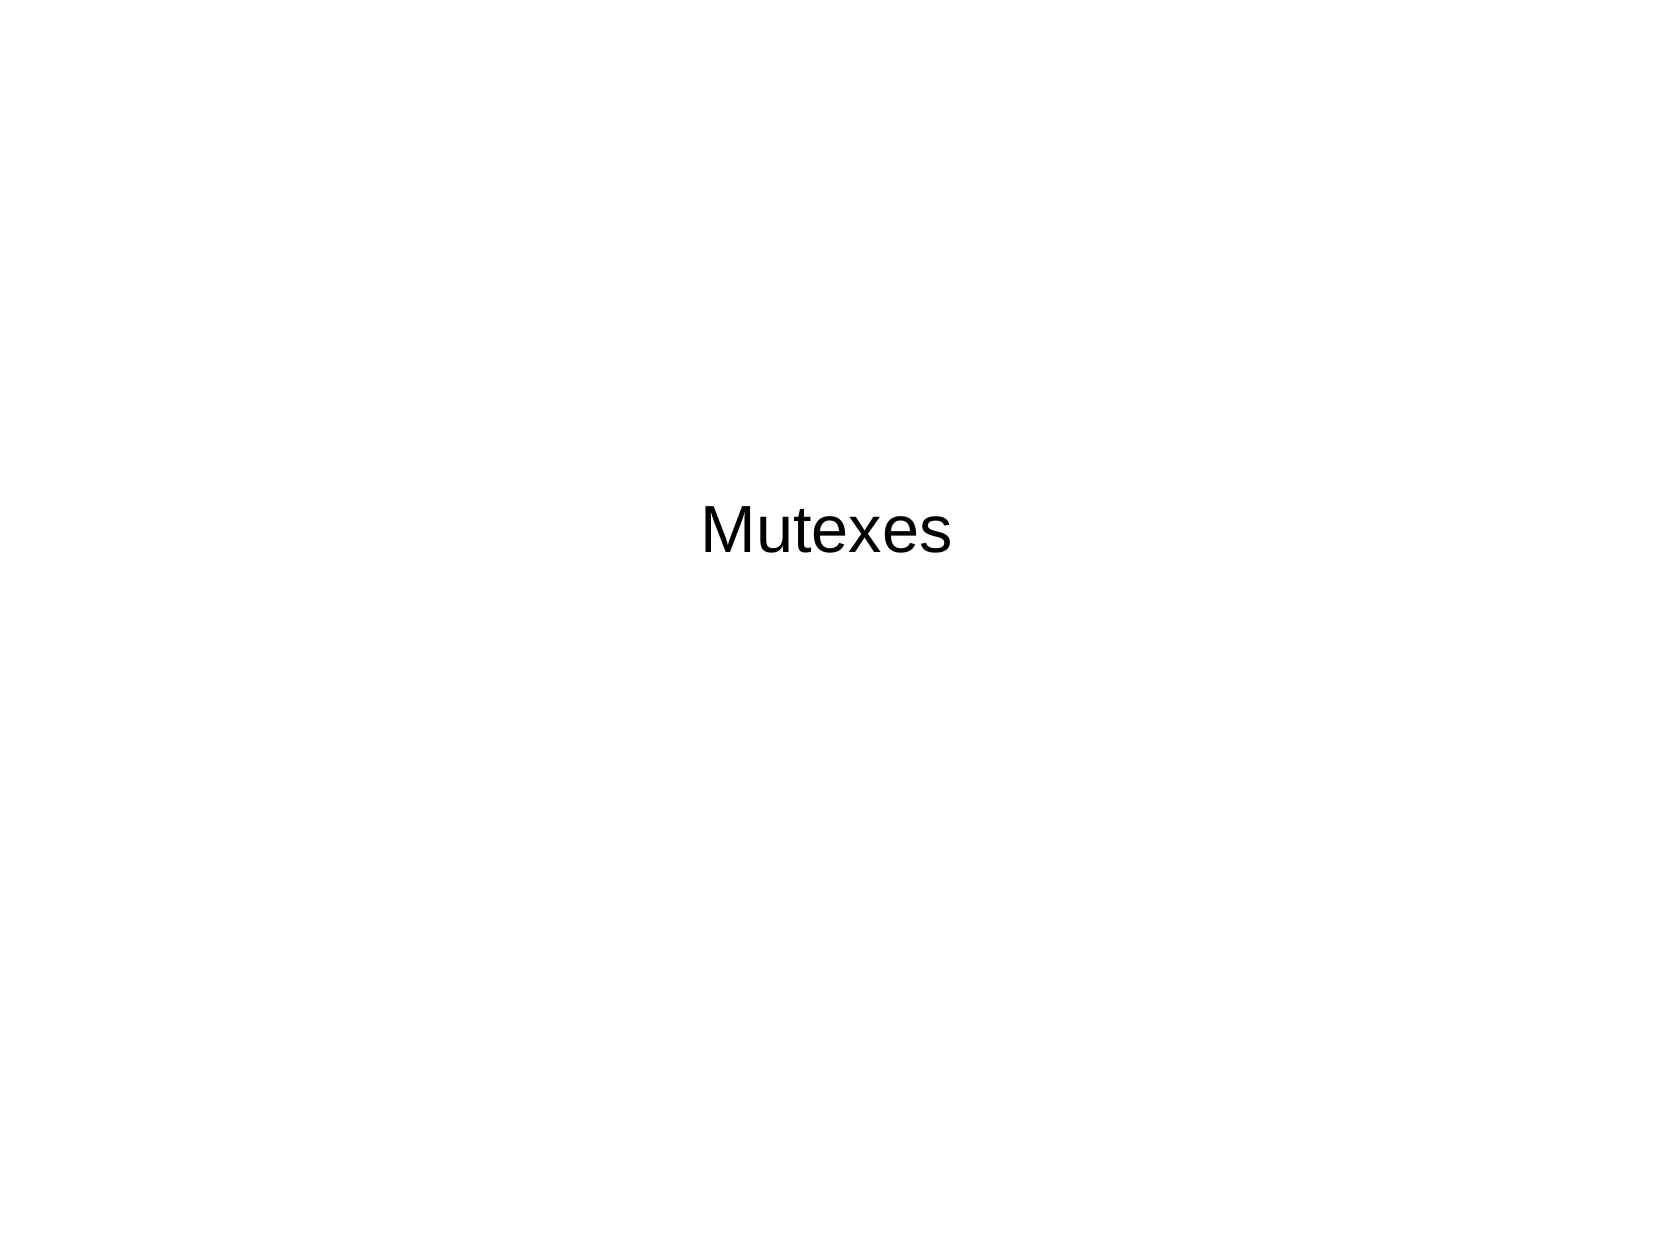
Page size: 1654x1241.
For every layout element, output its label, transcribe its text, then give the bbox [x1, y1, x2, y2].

subtitle Mutexes [82, 49, 1571, 1010]
